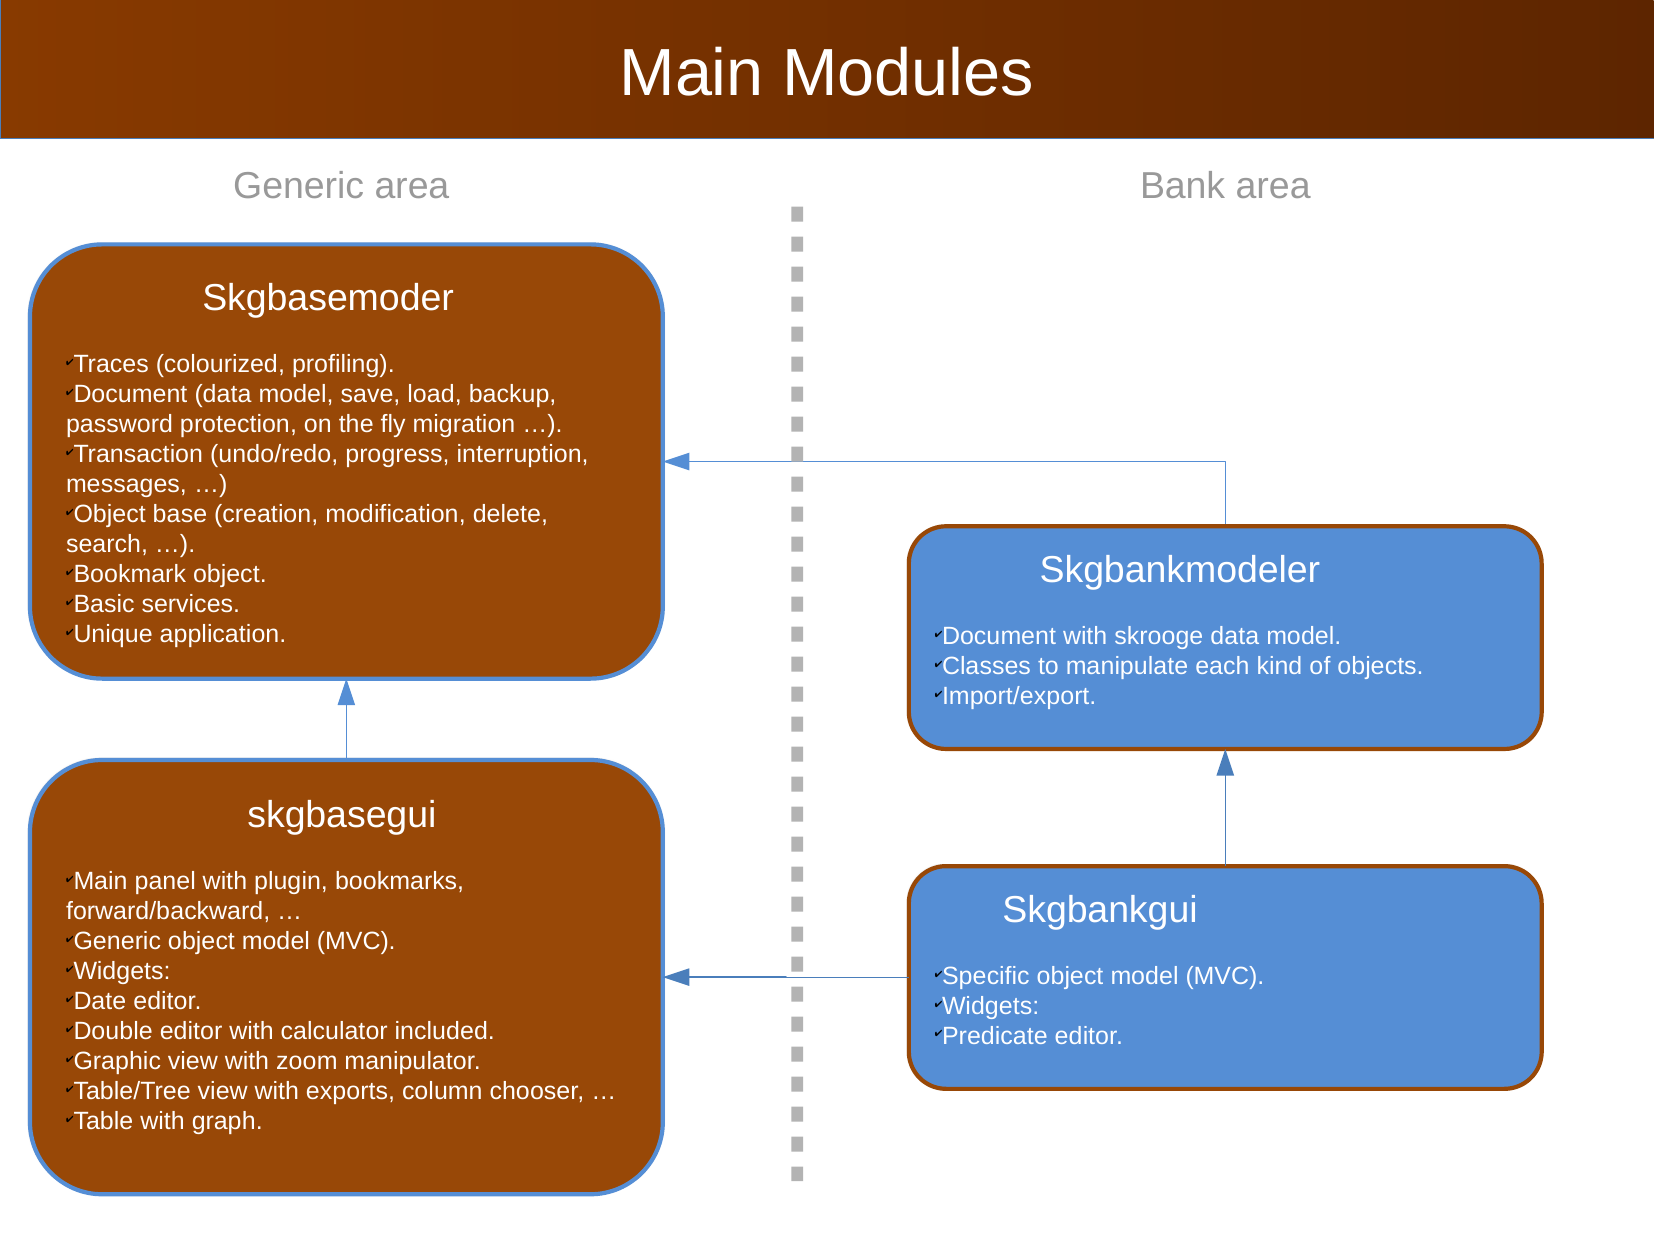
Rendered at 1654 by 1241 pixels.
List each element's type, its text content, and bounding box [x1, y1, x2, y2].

text_box Bank area [1050, 157, 1400, 215]
text_box Skgbasemoder Traces (colourized, profiling). Document (data model, save, load, backup, password protection, on the fly migration …). Transaction (undo/redo, progress, interruption, messages, …) Object base (creation, modification, delete, search, …). Bookmark object. Basic services. Unique application. [29, 244, 663, 679]
title Main Modules [0, 0, 1654, 139]
text_box skgbasegui Main panel with plugin, bookmarks, forward/backward, … Generic object model (MVC). Widgets: Date editor. Double editor with calculator included. Graphic view with zoom manipulator. Table/Tree view with exports, column chooser, … Table with graph. [29, 759, 663, 1195]
text_box Generic area [135, 157, 547, 215]
text_box Skgbankmodeler Document with skrooge data model. Classes to manipulate each kind of objects. Import/export. [908, 526, 1542, 749]
text_box Skgbankgui Specific object model (MVC). Widgets: Predicate editor. [908, 866, 1542, 1089]
